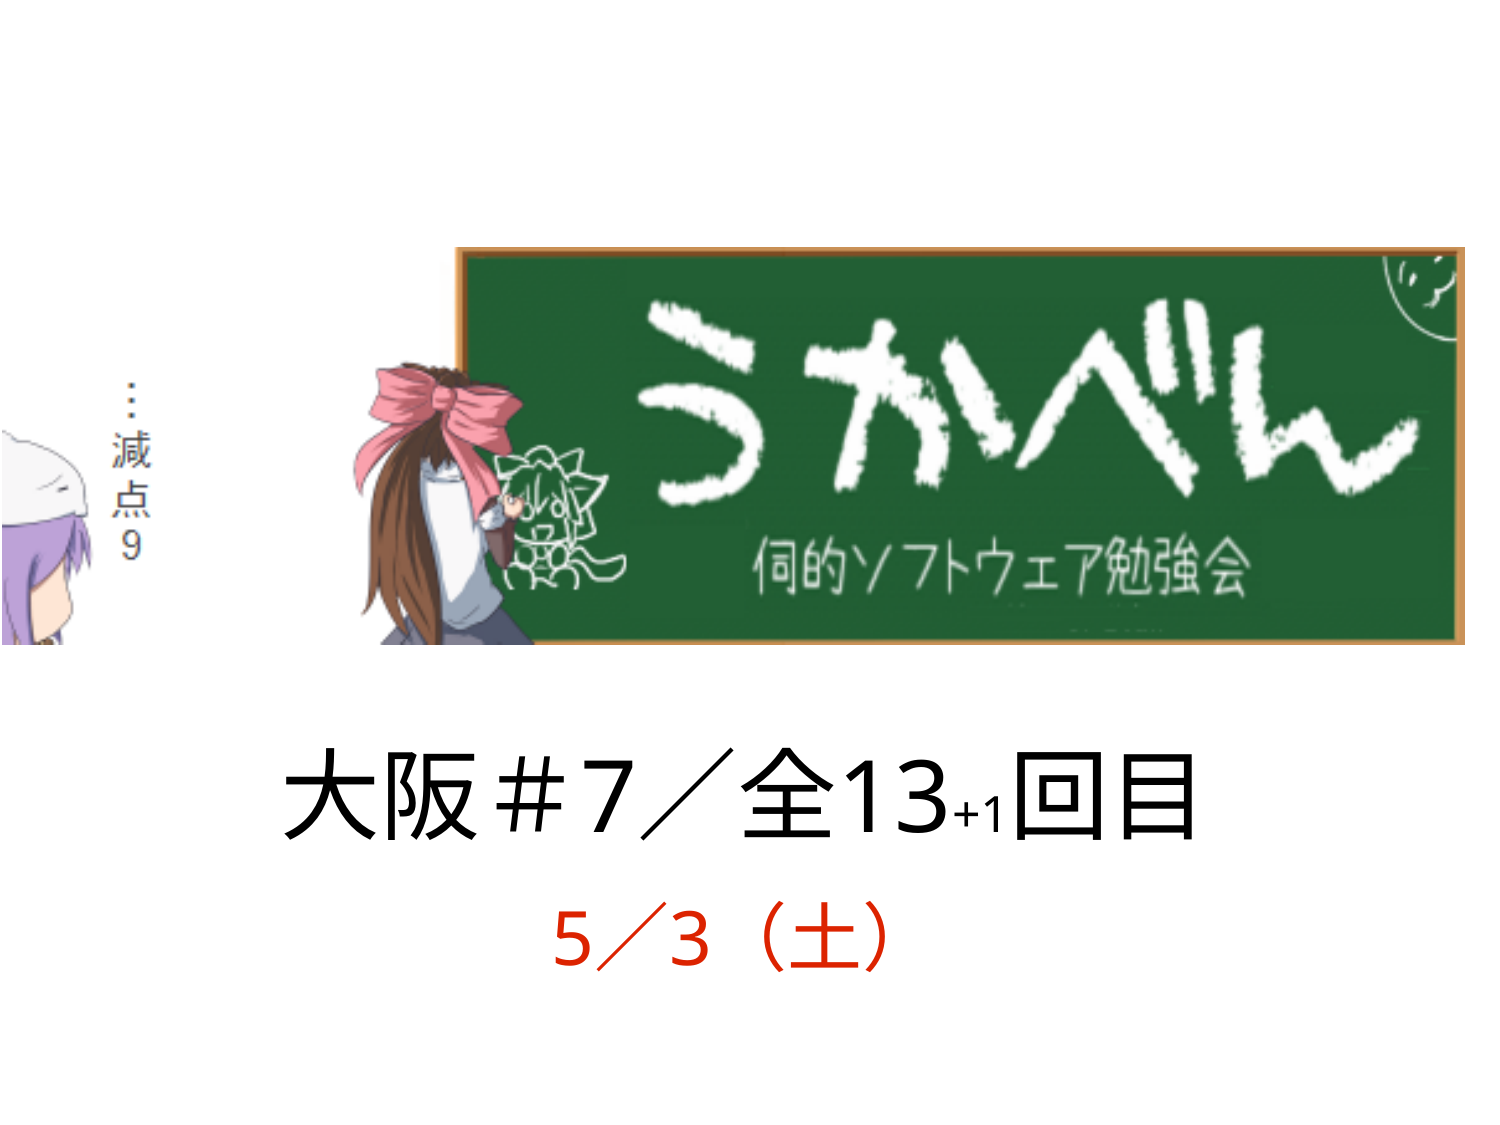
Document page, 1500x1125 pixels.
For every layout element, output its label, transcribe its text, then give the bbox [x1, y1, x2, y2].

picture [2, 247, 1465, 645]
text_box 大阪＃7／全13+1回目 5／3（土） [219, 708, 1270, 948]
